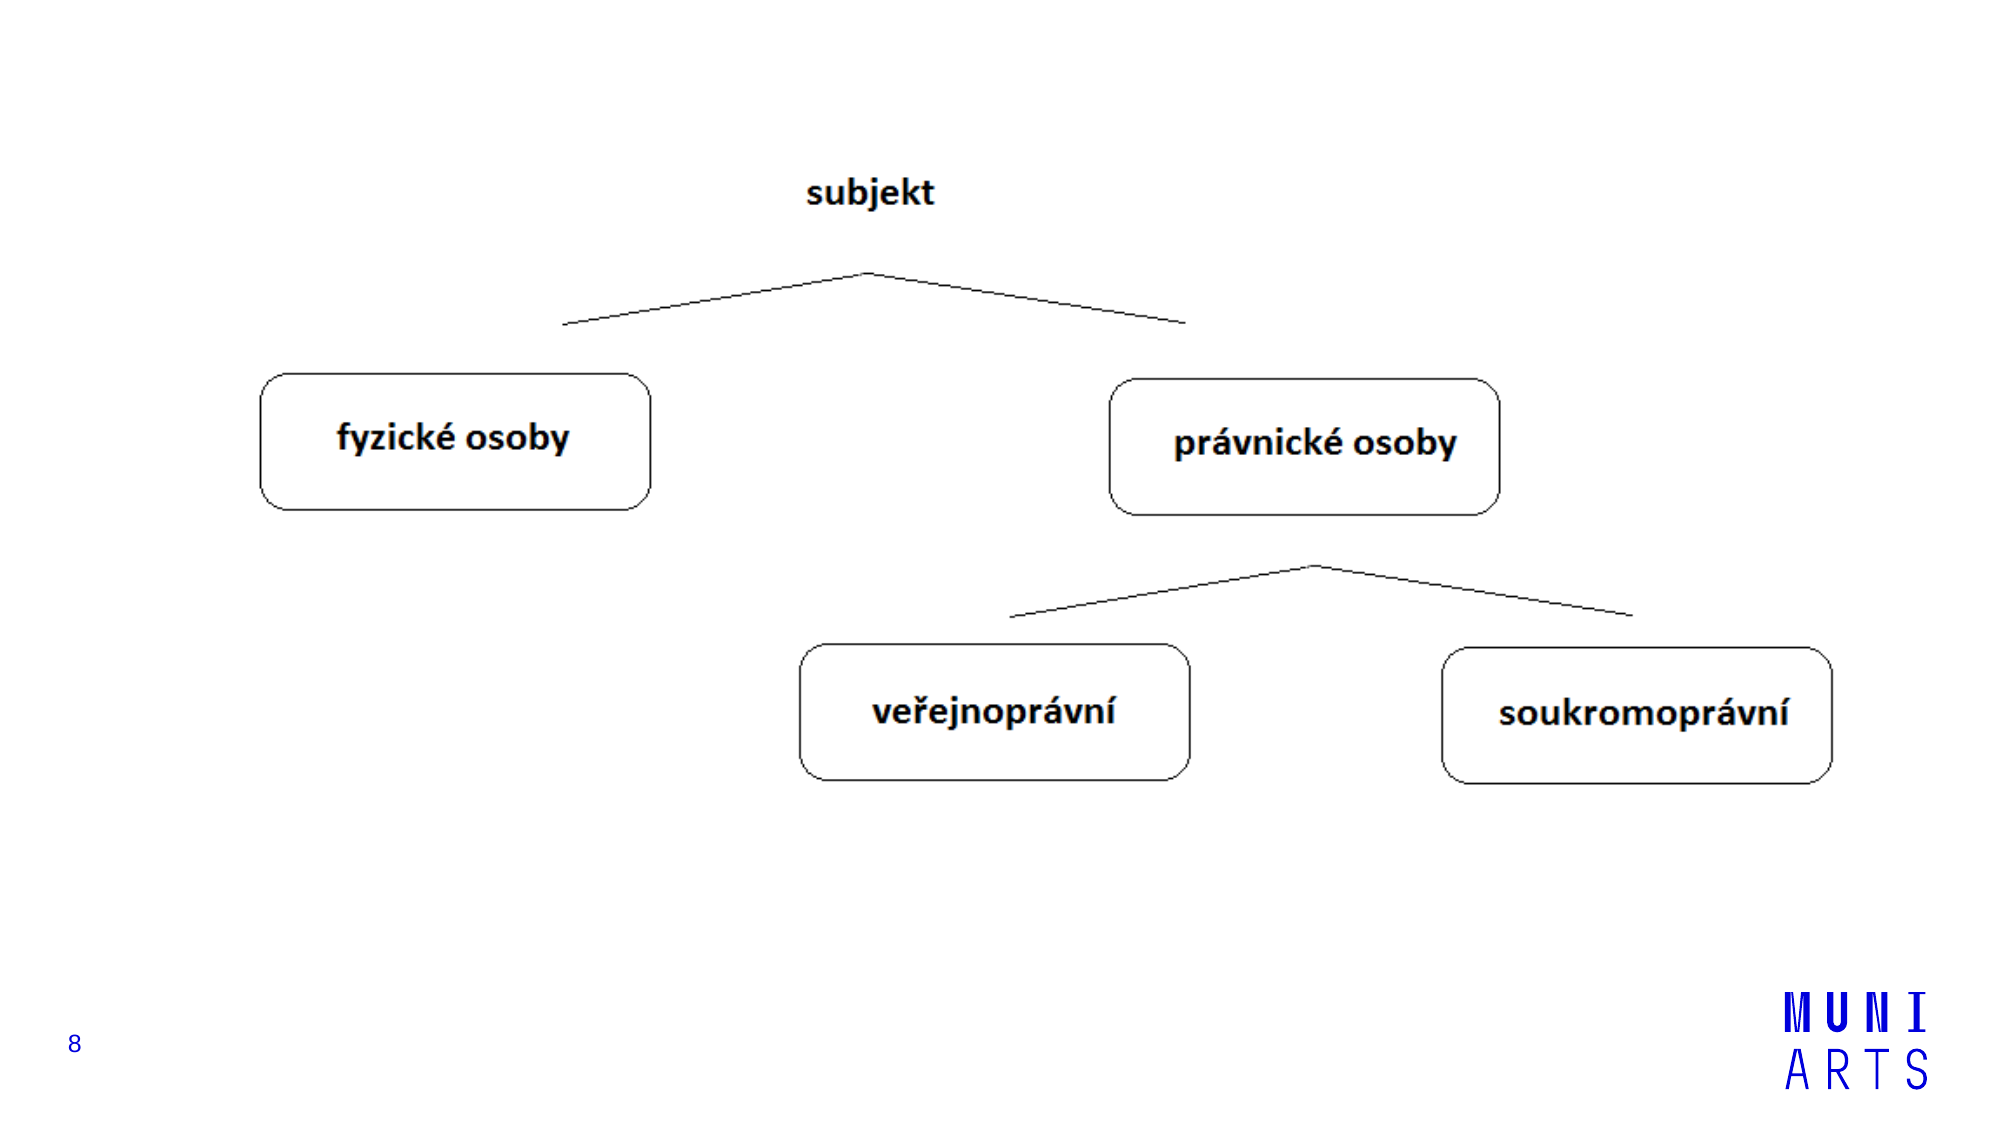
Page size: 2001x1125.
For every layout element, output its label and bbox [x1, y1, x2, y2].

picture [173, 137, 1875, 965]
text_box [67, 1021, 110, 1063]
